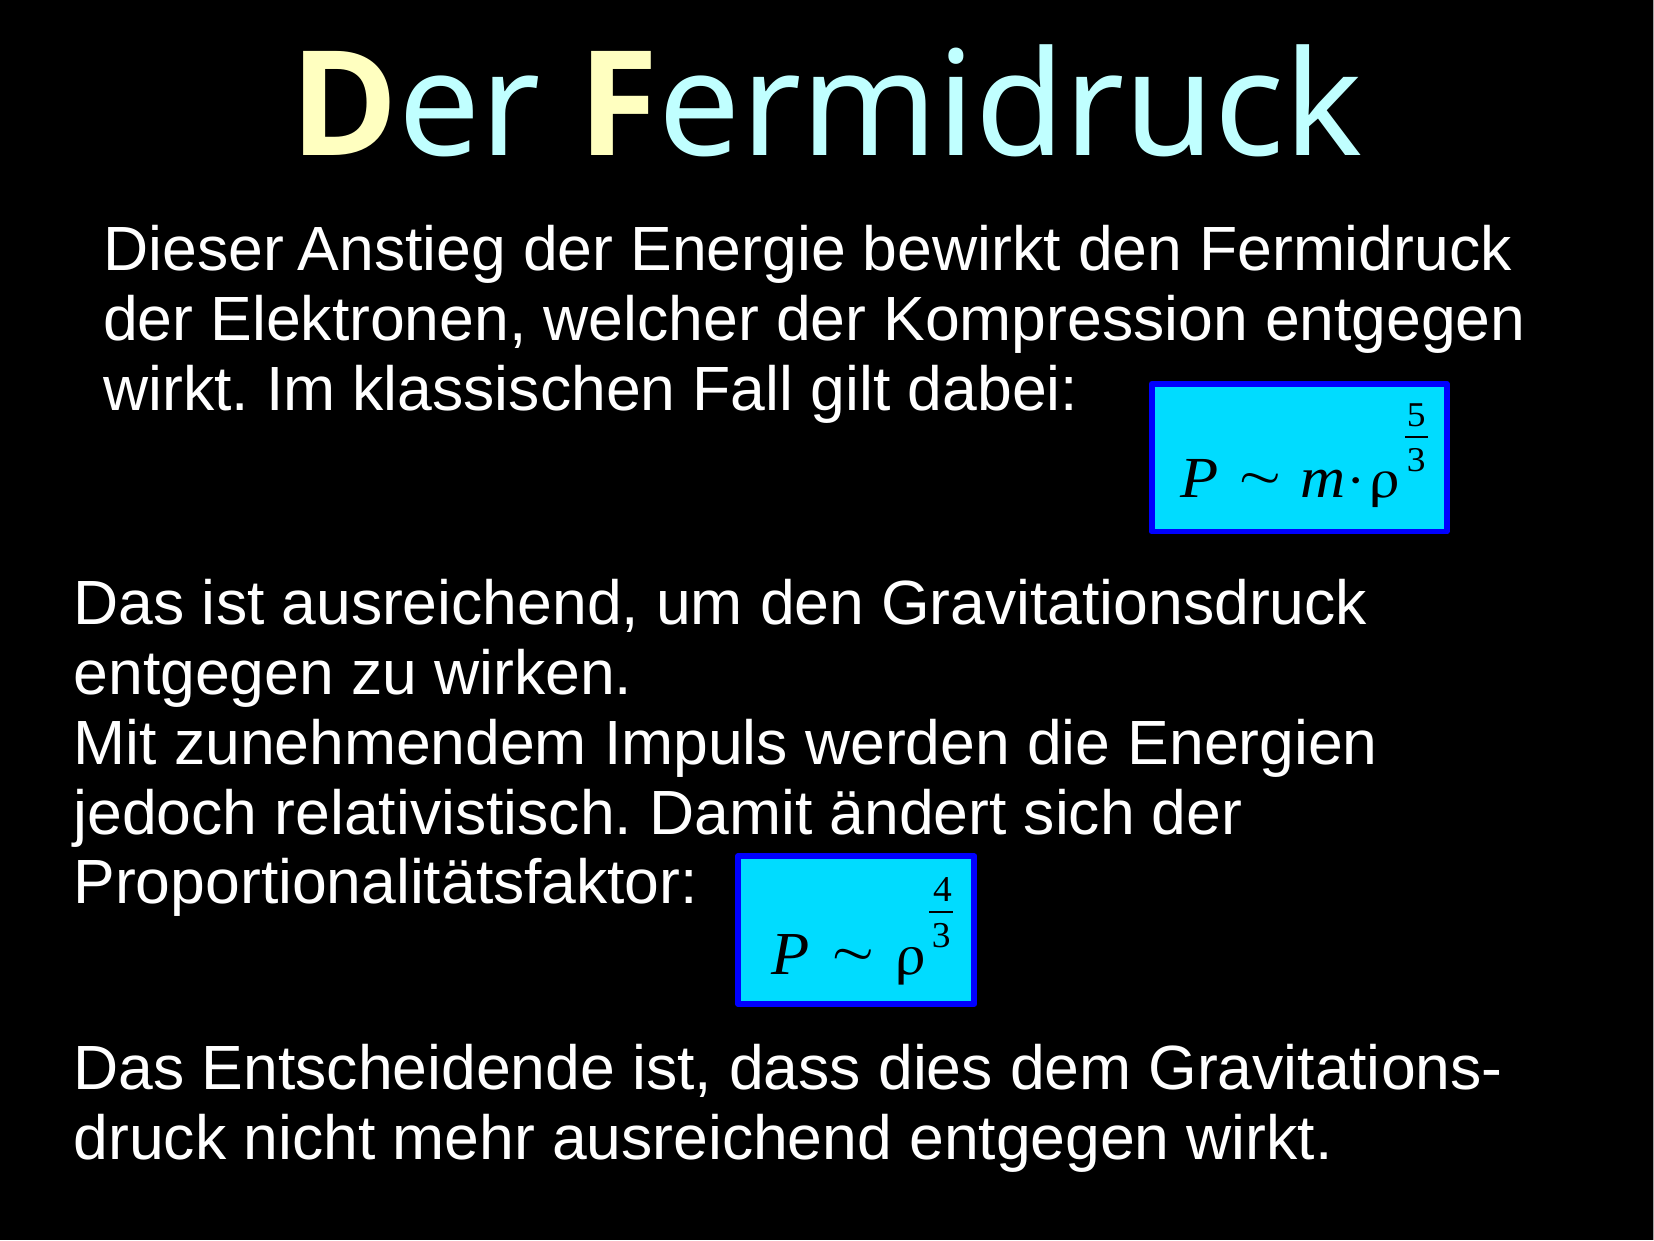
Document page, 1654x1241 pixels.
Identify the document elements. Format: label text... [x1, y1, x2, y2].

text_box Das Entscheidende ist, dass dies dem Gravitations-druck nicht mehr ausreichend entgegen wirkt. [59, 1025, 1565, 1180]
text_box Dieser Anstieg der Energie bewirkt den Fermidruck der Elektronen, welcher der Kompression entgegen wirkt. Im klassischen Fall gilt dabei: [88, 206, 1565, 431]
title Der Fermidruck [82, 17, 1571, 180]
text_box [738, 856, 975, 1004]
chart [1169, 395, 1436, 516]
chart [761, 868, 961, 988]
text_box Das ist ausreichend, um den Gravitationsdruck entgegen zu wirken. Mit zunehmendem Impuls werden die Energien jedoch relativistisch. Damit ändert sich der Proportionalitätsfaktor: [59, 561, 1565, 924]
text_box [1151, 383, 1447, 532]
